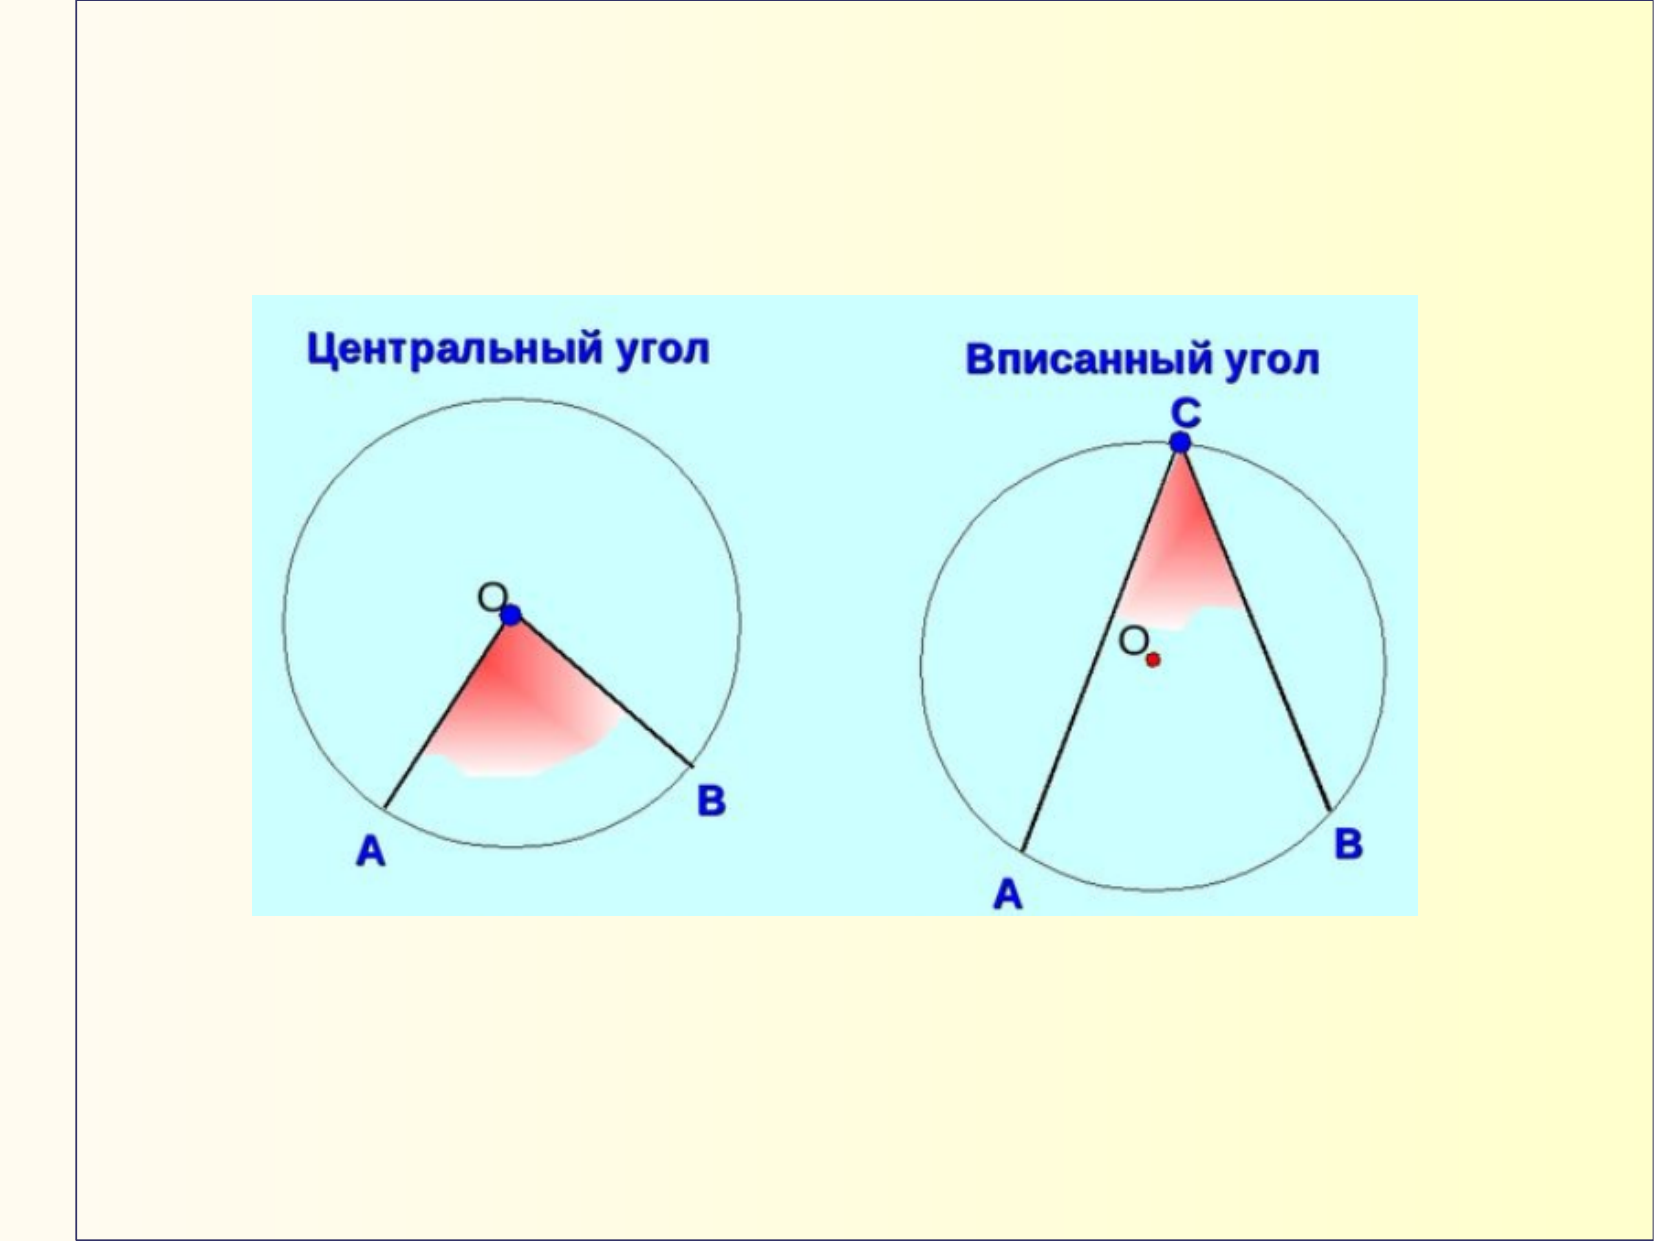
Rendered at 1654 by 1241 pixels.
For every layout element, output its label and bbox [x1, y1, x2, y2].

picture [252, 295, 1418, 916]
picture [0, 0, 75, 1241]
